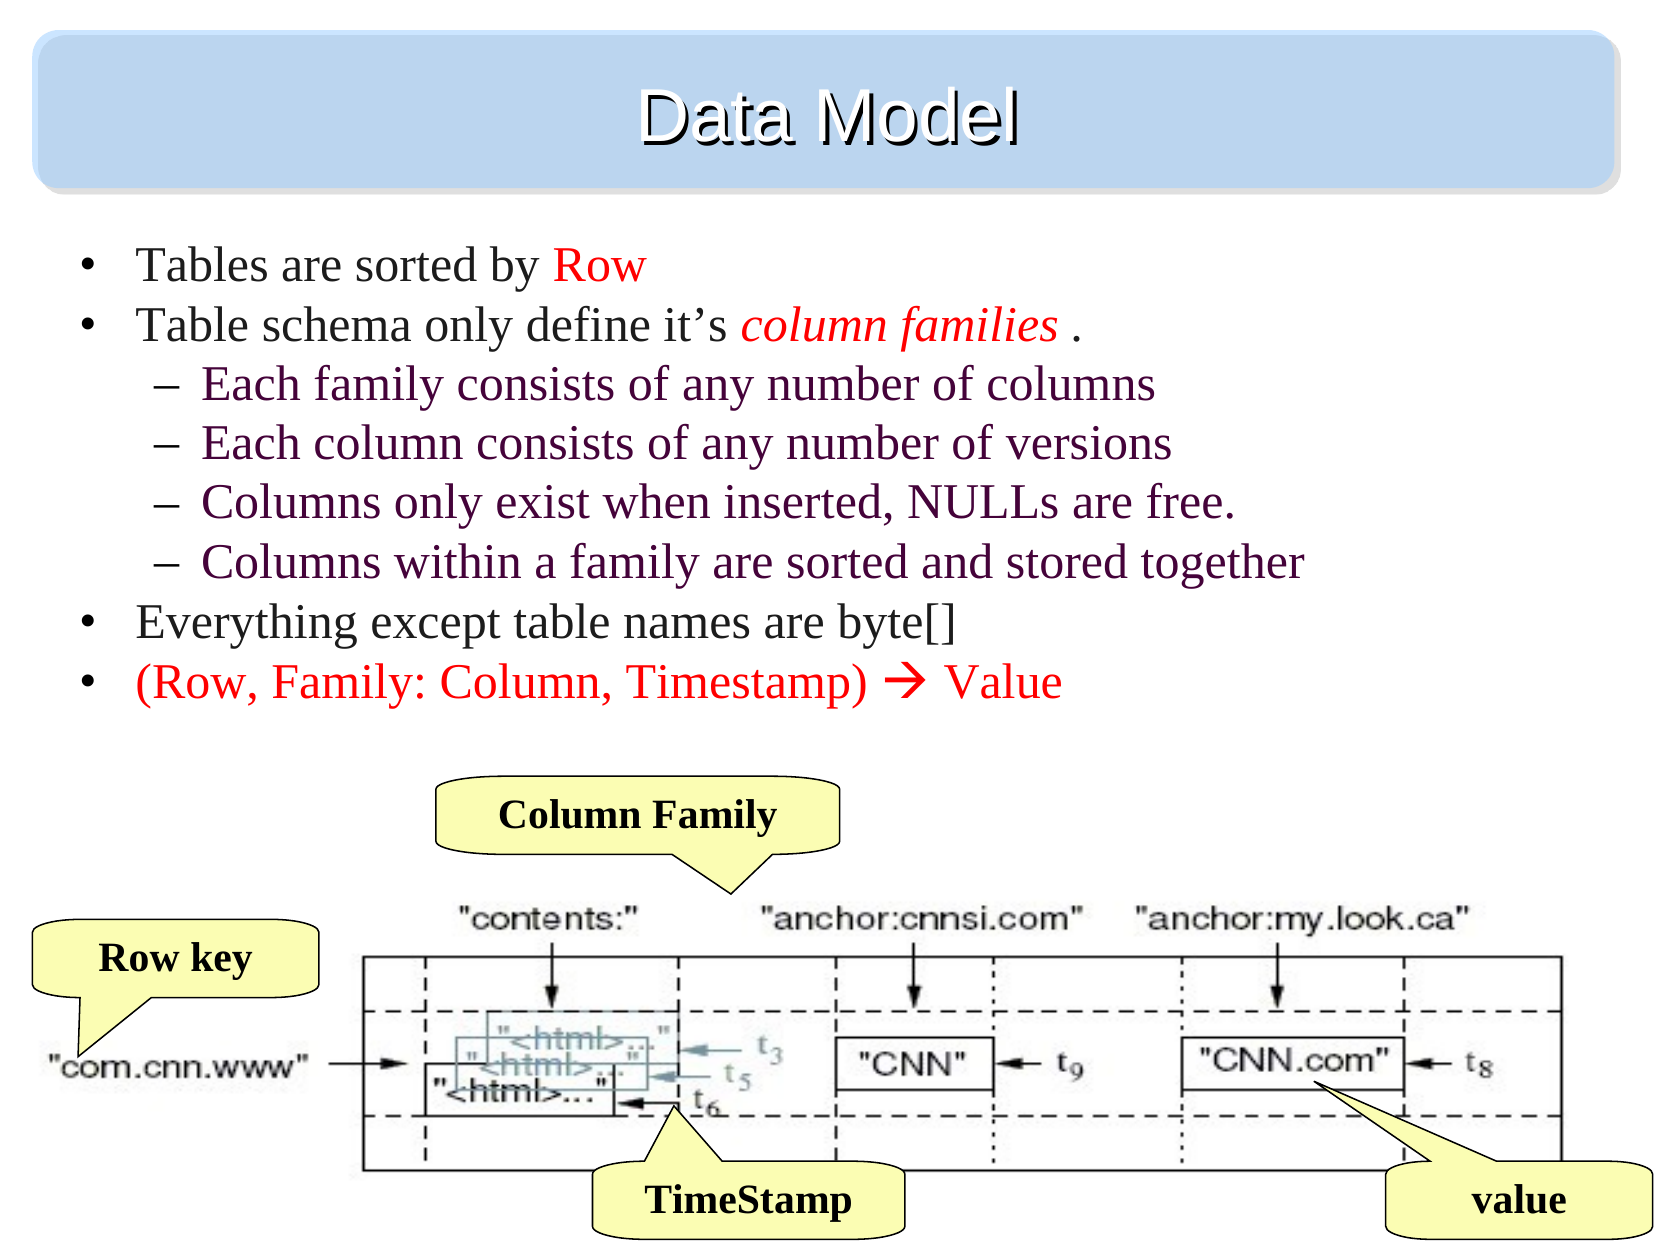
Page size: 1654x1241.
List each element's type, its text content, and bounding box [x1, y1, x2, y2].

text_box [32, 30, 123, 189]
text_box TimeStamp [592, 1105, 905, 1240]
picture [0, 867, 1654, 1218]
text_box value [1313, 1081, 1653, 1240]
text_box Column Family [435, 776, 840, 895]
text_box [1530, 30, 1615, 189]
text_box Row key [32, 919, 319, 1057]
list Tables are sorted by Row Table schema only define it’s column families . Each family consists of any number of columns Each column consists of any number of versions Columns only exist when inserted, NULLs are free. Columns within a family are sorted and stored together Everything except table names are byte[] (Row, Family: Column, Timestamp)  Value [64, 234, 1600, 867]
title Data Model [123, 12, 1530, 219]
